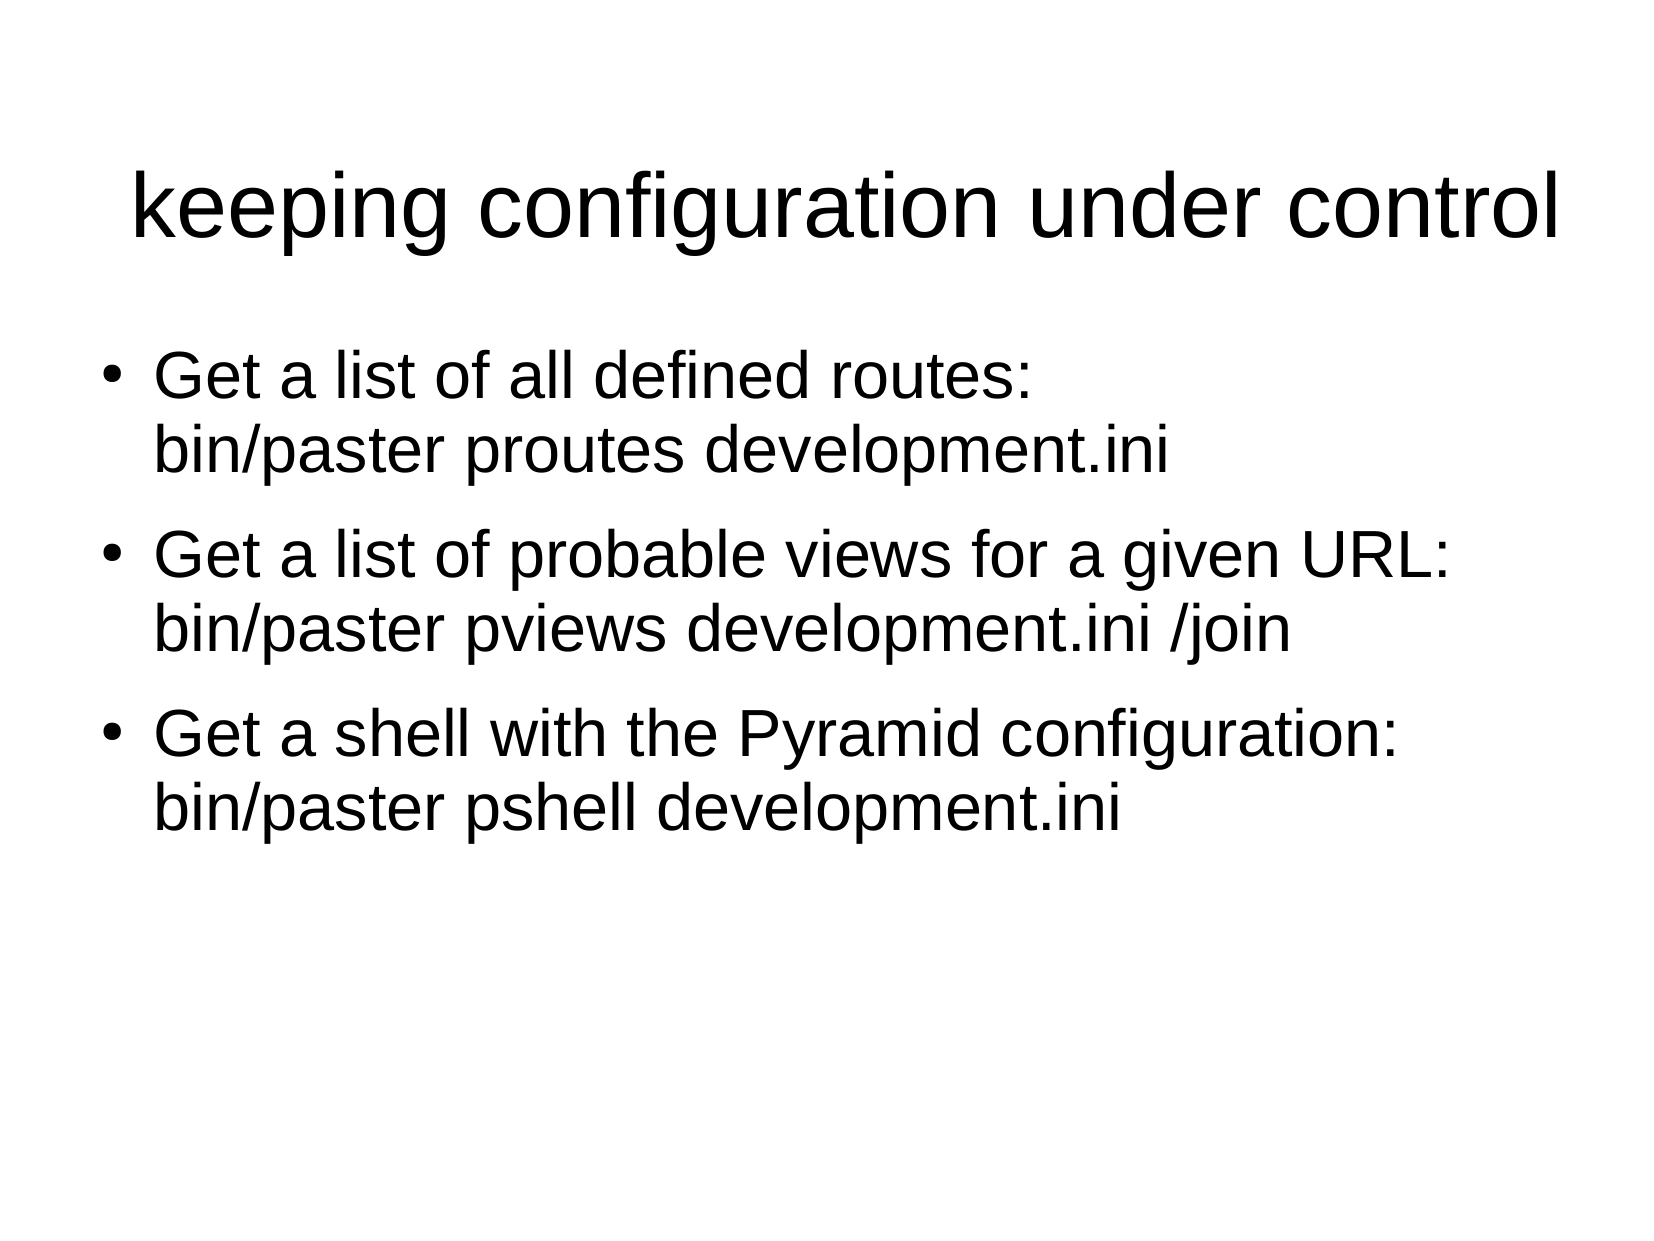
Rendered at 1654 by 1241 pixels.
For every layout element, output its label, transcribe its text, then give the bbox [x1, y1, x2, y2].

list Get a list of all defined routes: bin/paster proutes development.ini Get a list of probable views for a given URL: bin/paster pviews development.ini /join Get a shell with the Pyramid configuration: bin/paster pshell development.ini [82, 337, 1571, 1157]
title keeping configuration under control [82, 119, 1612, 293]
